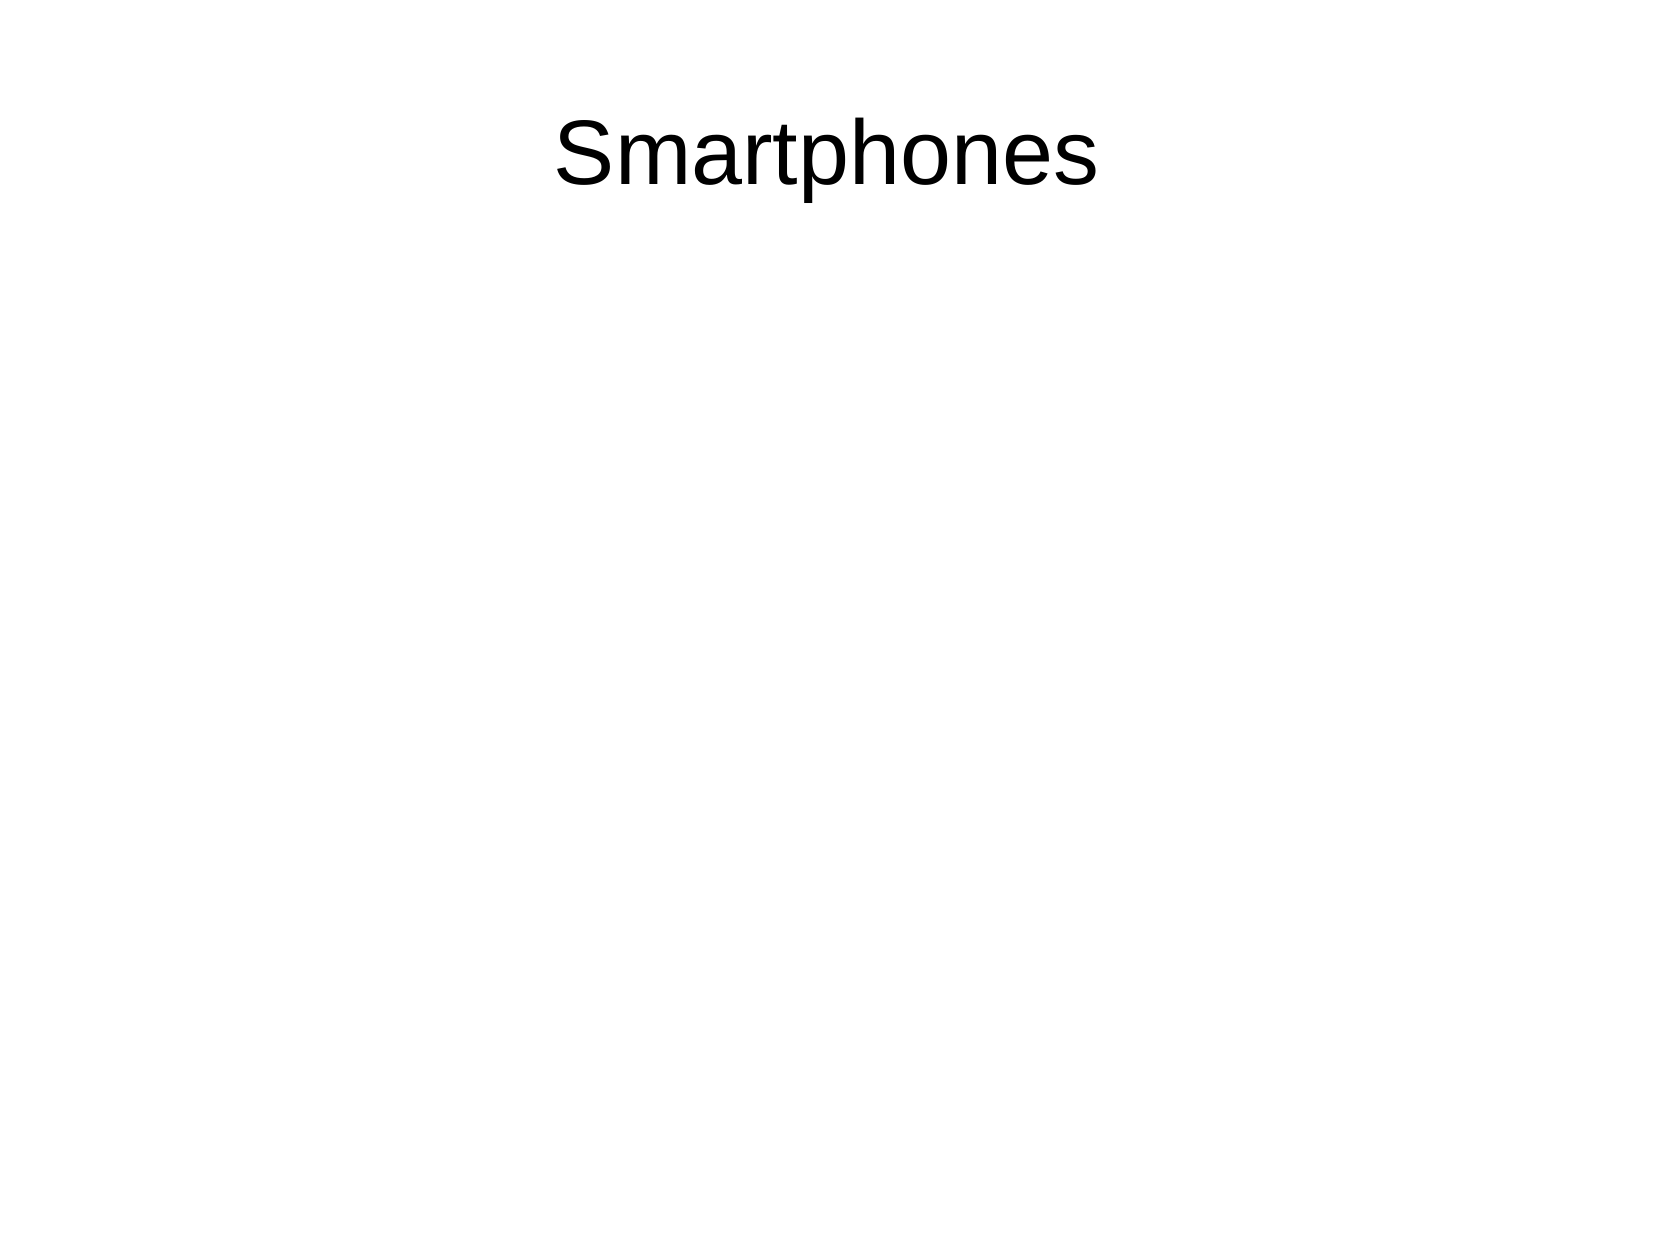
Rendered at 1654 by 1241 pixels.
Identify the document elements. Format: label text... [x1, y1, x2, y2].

title Smartphones [82, 49, 1571, 257]
